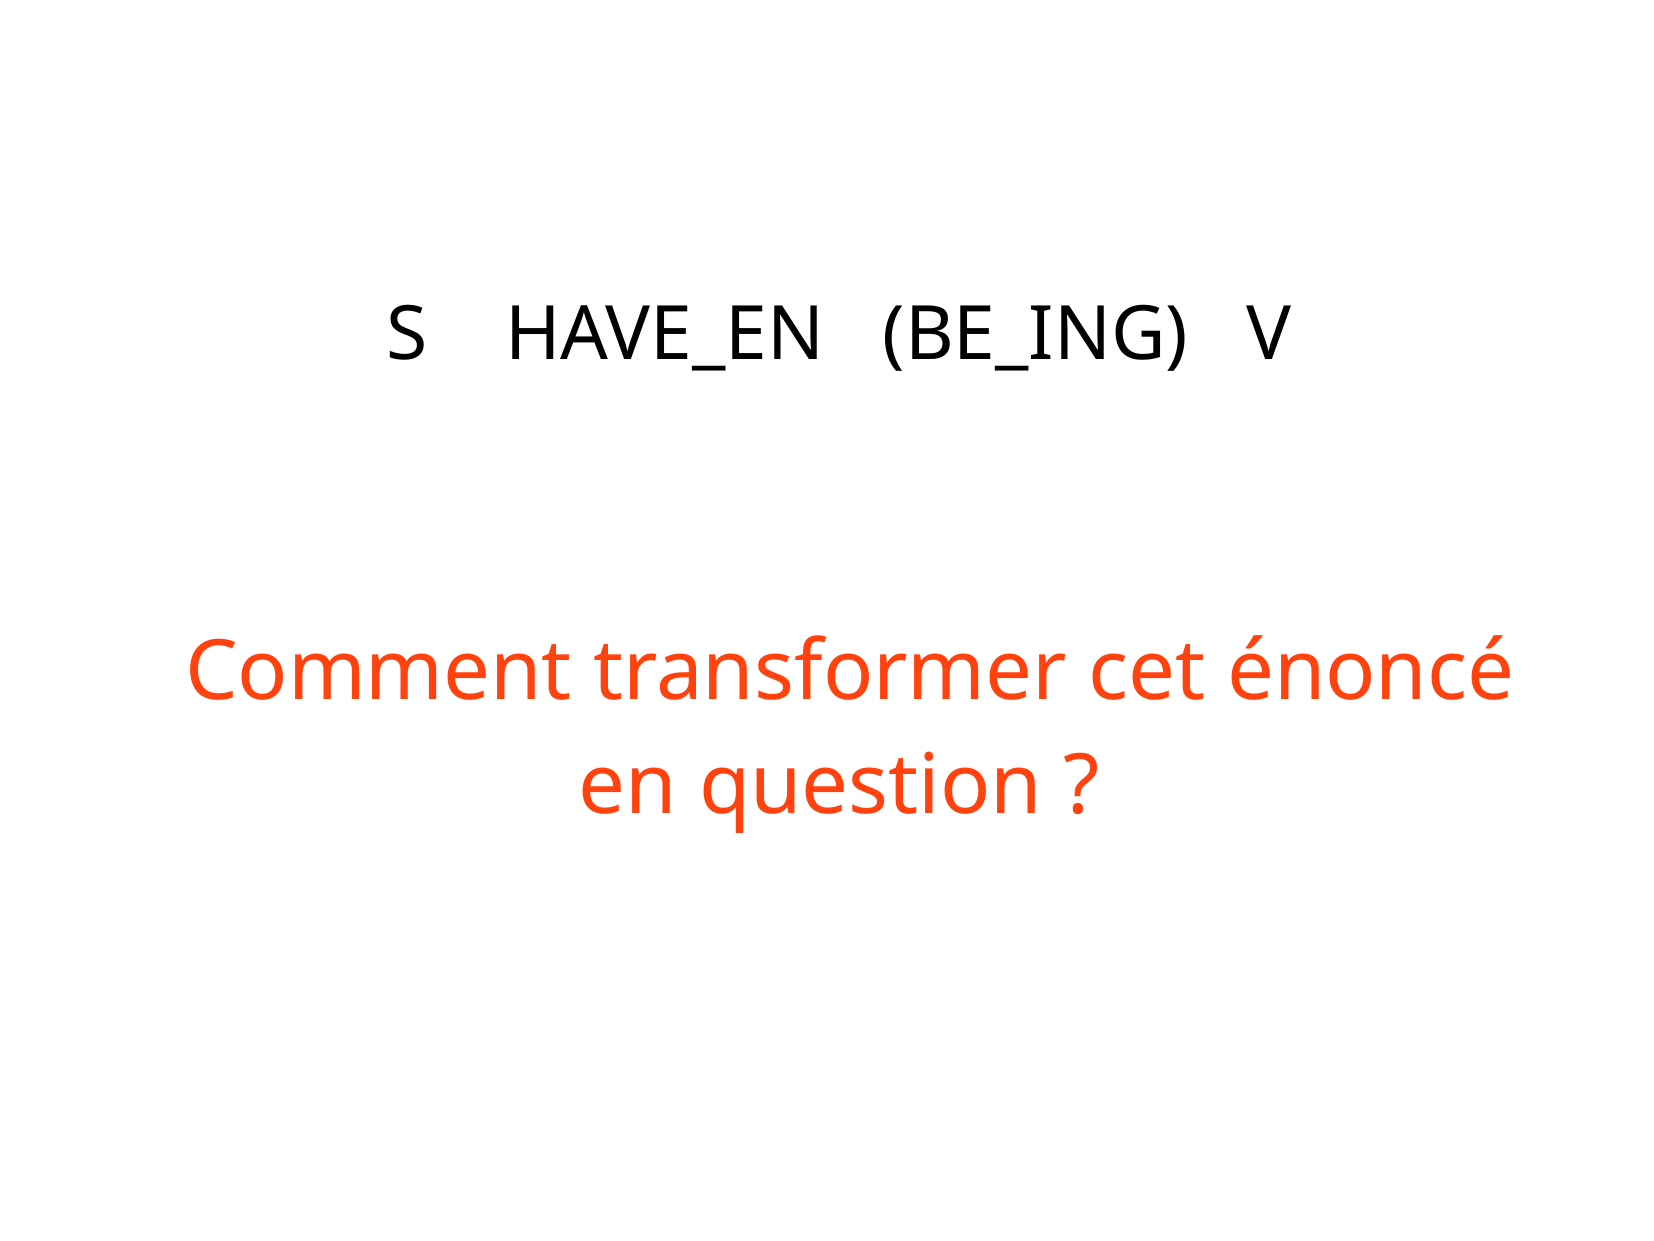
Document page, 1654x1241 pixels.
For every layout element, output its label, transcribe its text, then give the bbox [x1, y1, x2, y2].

text_box S HAVE_EN (BE_ING) V Comment transformer cet énoncé en question ? [59, 35, 1642, 1225]
